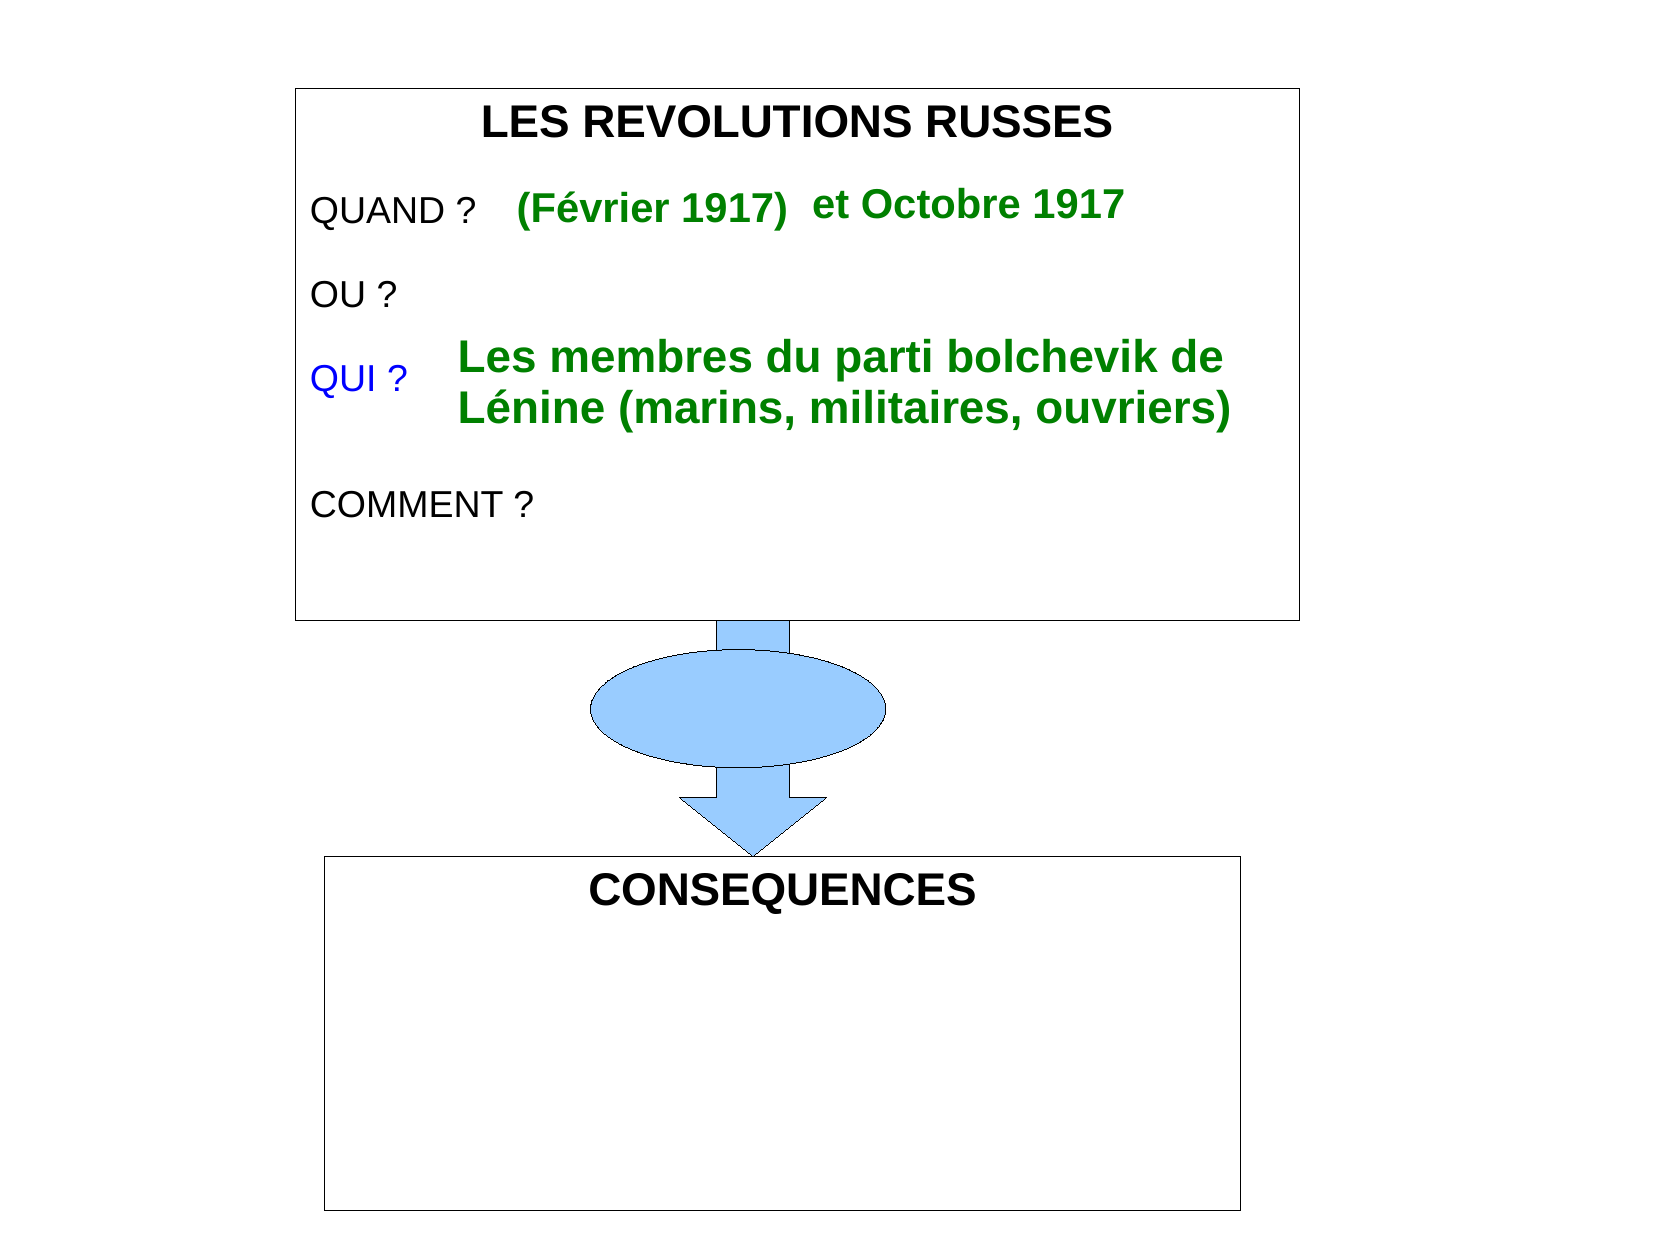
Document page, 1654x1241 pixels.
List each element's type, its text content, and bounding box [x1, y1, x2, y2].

text_box (Février 1917) [501, 177, 1004, 240]
text_box [590, 620, 886, 857]
text_box LES REVOLUTIONS RUSSES QUAND ? OU ? QUI ? COMMENT ? [295, 88, 1300, 621]
text_box Les membres du parti bolchevik de Lénine (marins, militaires, ouvriers) [442, 323, 1270, 443]
text_box CONSEQUENCES [324, 856, 1241, 1211]
text_box et Octobre 1917 [797, 173, 1300, 237]
